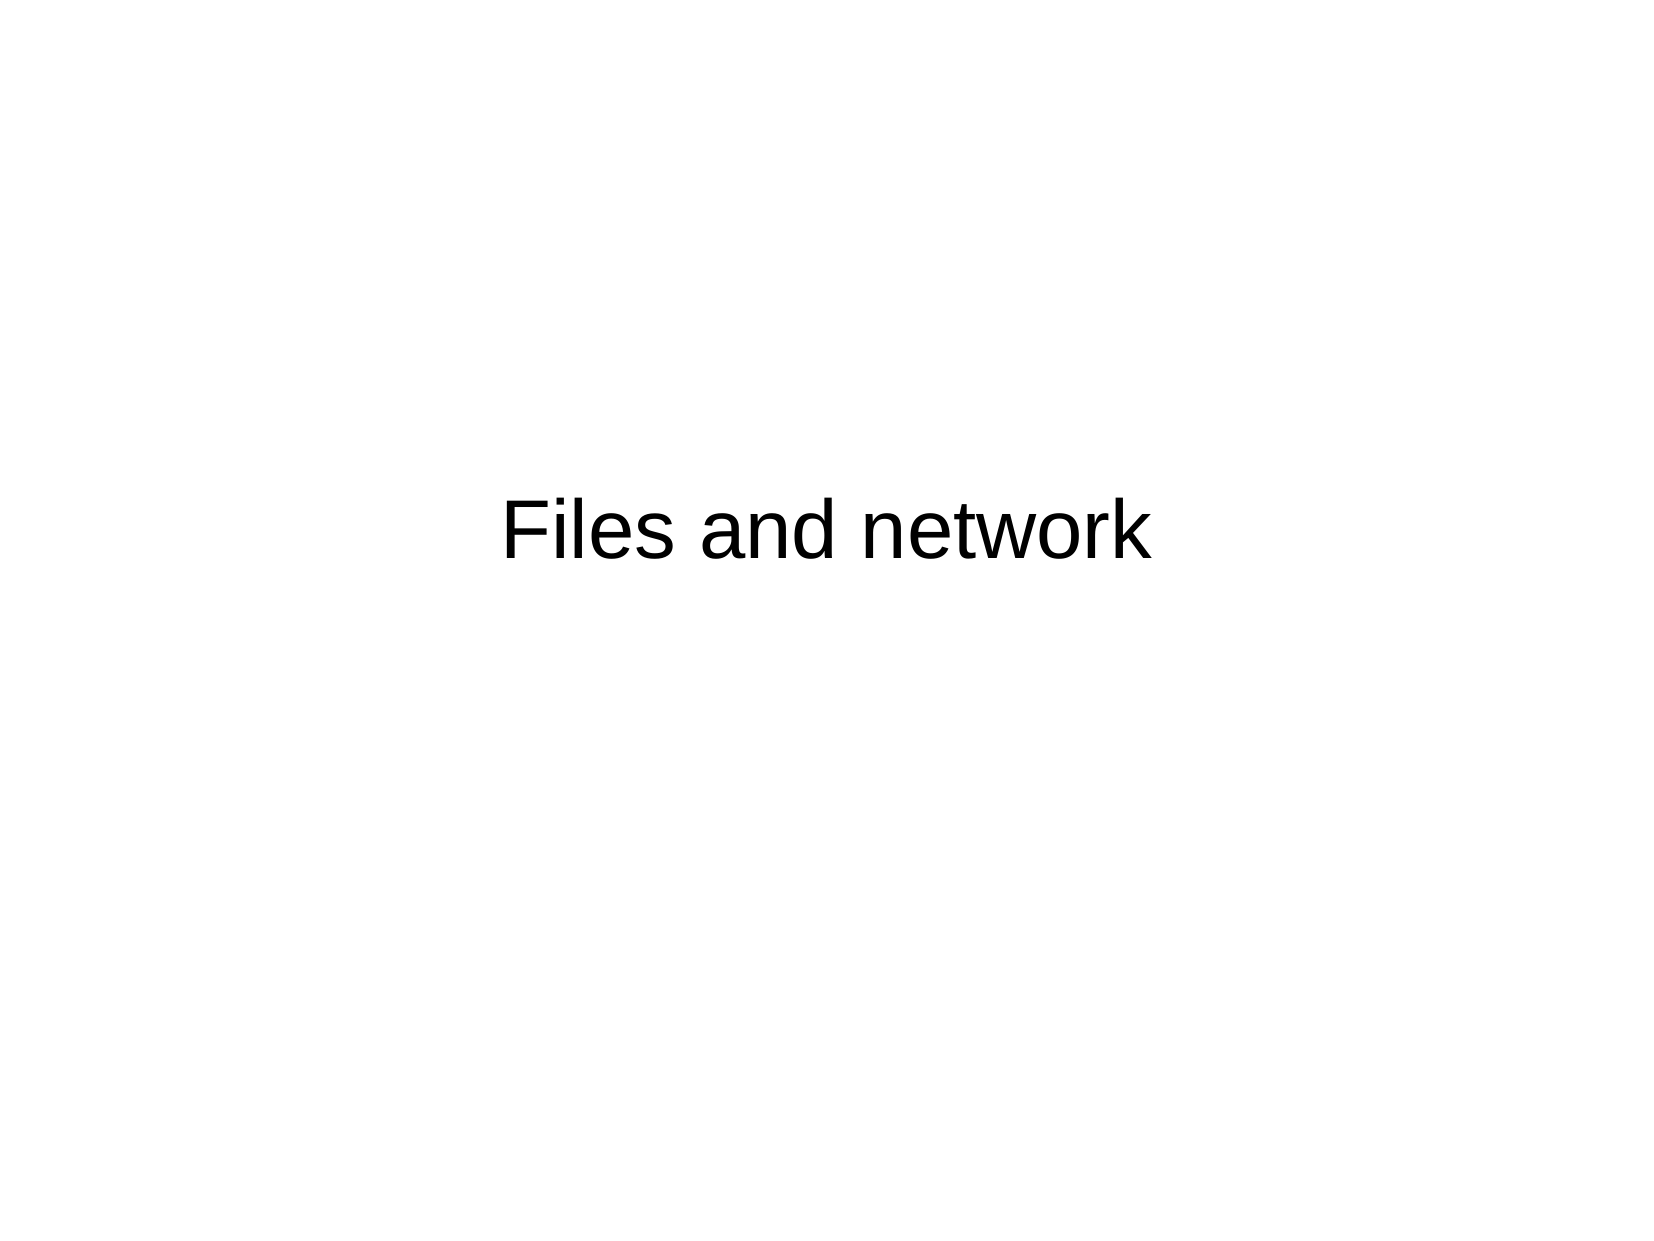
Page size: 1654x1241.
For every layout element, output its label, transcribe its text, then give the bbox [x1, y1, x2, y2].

subtitle Files and network [82, 49, 1571, 1010]
